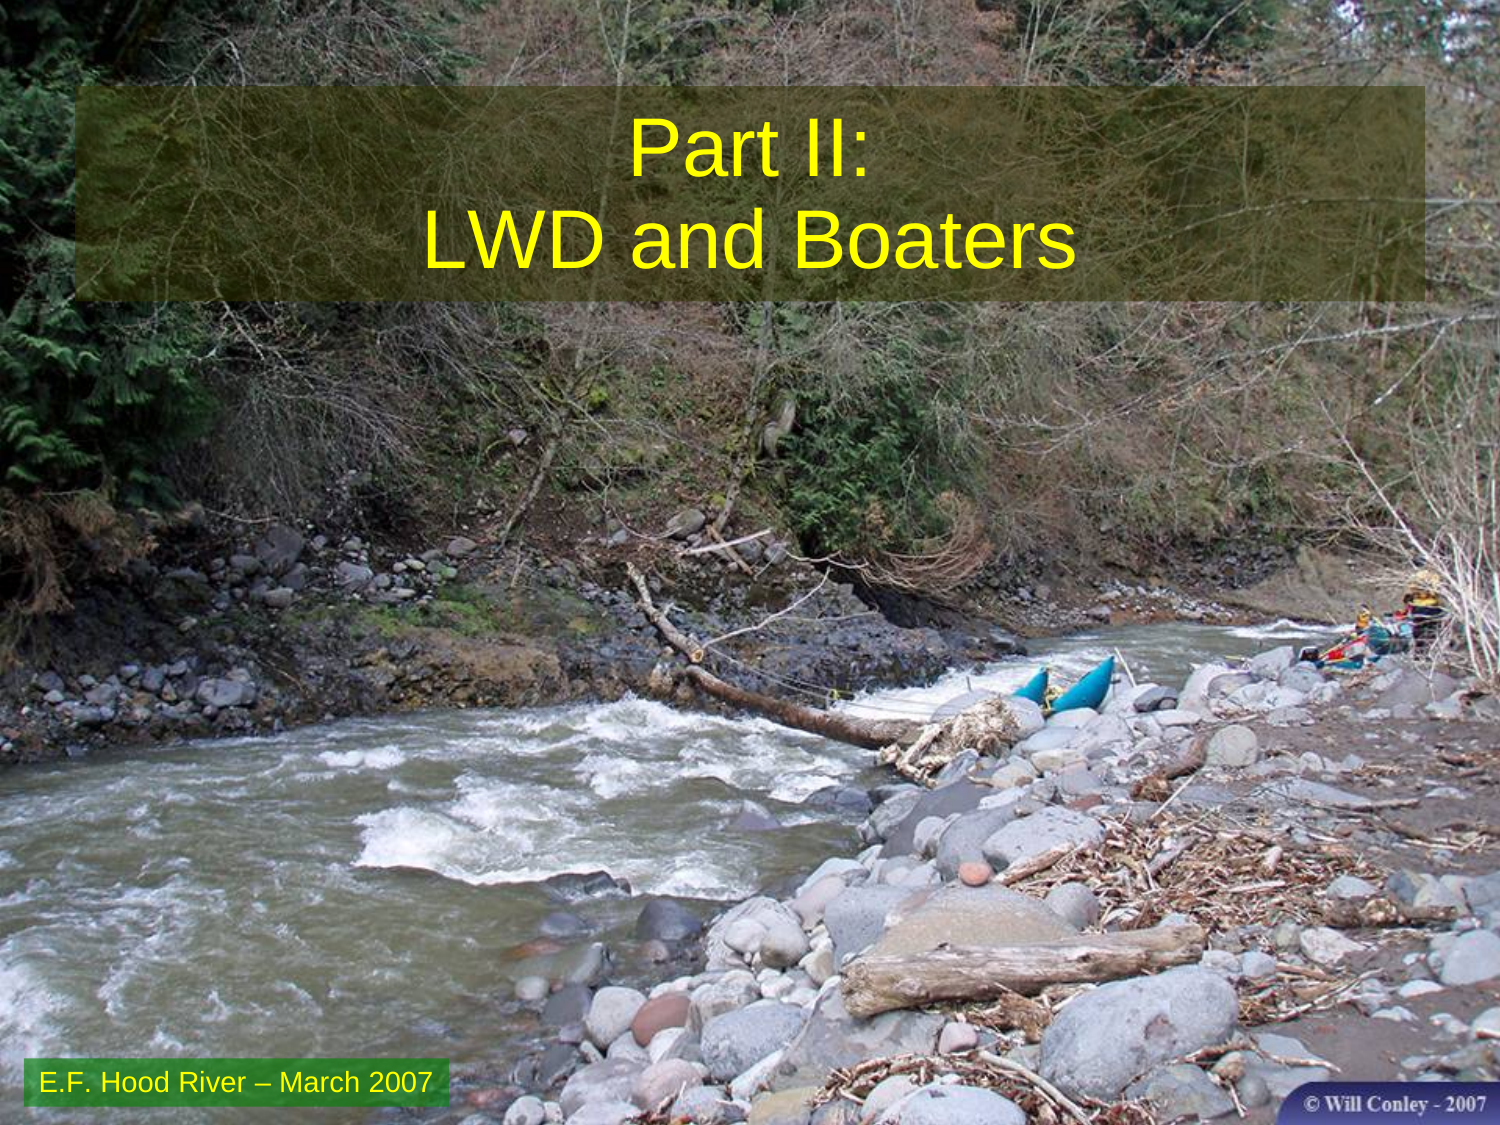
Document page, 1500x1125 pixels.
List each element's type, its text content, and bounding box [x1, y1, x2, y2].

title Part II: LWD and Boaters [75, 86, 1426, 302]
picture [0, 0, 1500, 1125]
text_box E.F. Hood River – March 2007 [23, 1058, 450, 1107]
